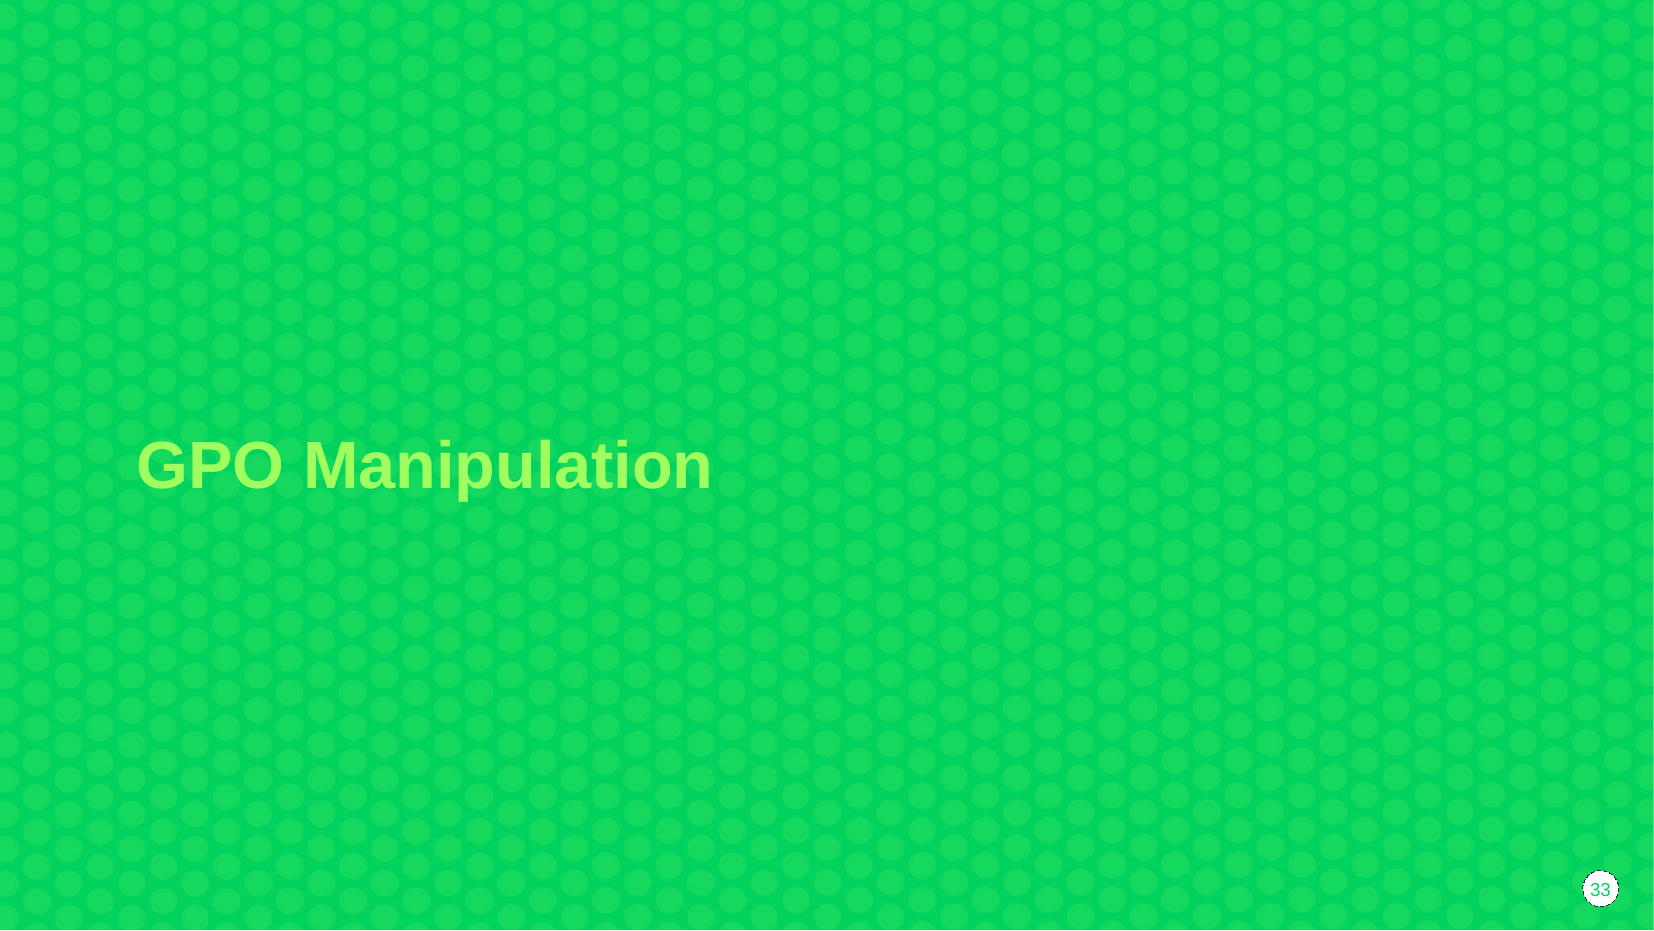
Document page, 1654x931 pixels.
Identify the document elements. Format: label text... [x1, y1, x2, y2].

picture [0, 0, 1654, 930]
title GPO Manipulation [121, 387, 1531, 543]
